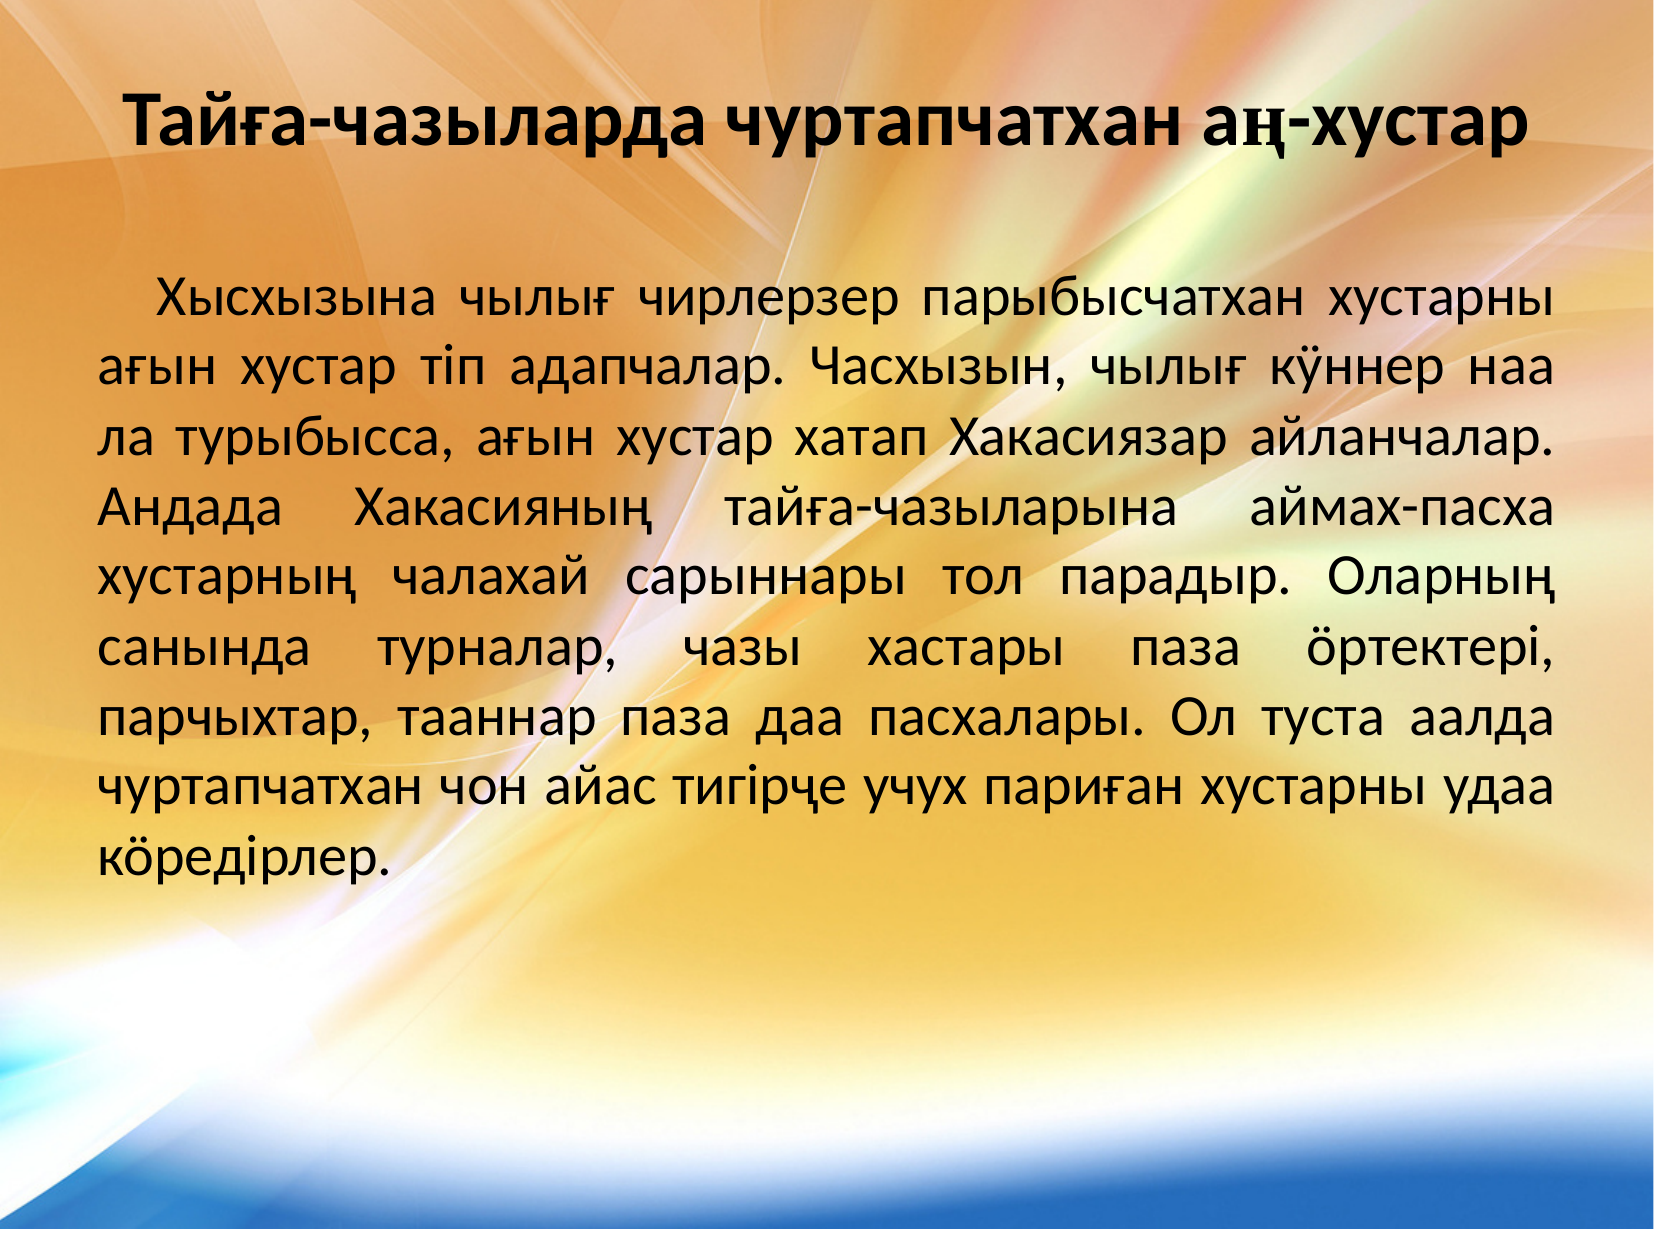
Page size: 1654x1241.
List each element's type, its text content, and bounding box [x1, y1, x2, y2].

picture [0, 0, 1654, 1229]
list Тайға-чазыларда чуртапчатхан аң-хустар Хысхызына чылығ чирлерзер парыбысчатхан хустарны ағын хустар тіп адапчалар. Часхызын, чылығ кӱннер наа ла турыбысса, ағын хустар хатап Хакасиязар айланчалар. Андада Хакасияның тайға-чазыларына аймах-пасха хустарның чалахай сарыннары тол парадыр. Оларның санында турналар, чазы хастары паза ӧртектері, парчыхтар, тааннар паза даа пасхалары. Ол туста аалда чуртапчатхан чон айас тигірҷе учух париған хустарны удаа кӧредірлер. [82, 59, 1571, 1158]
